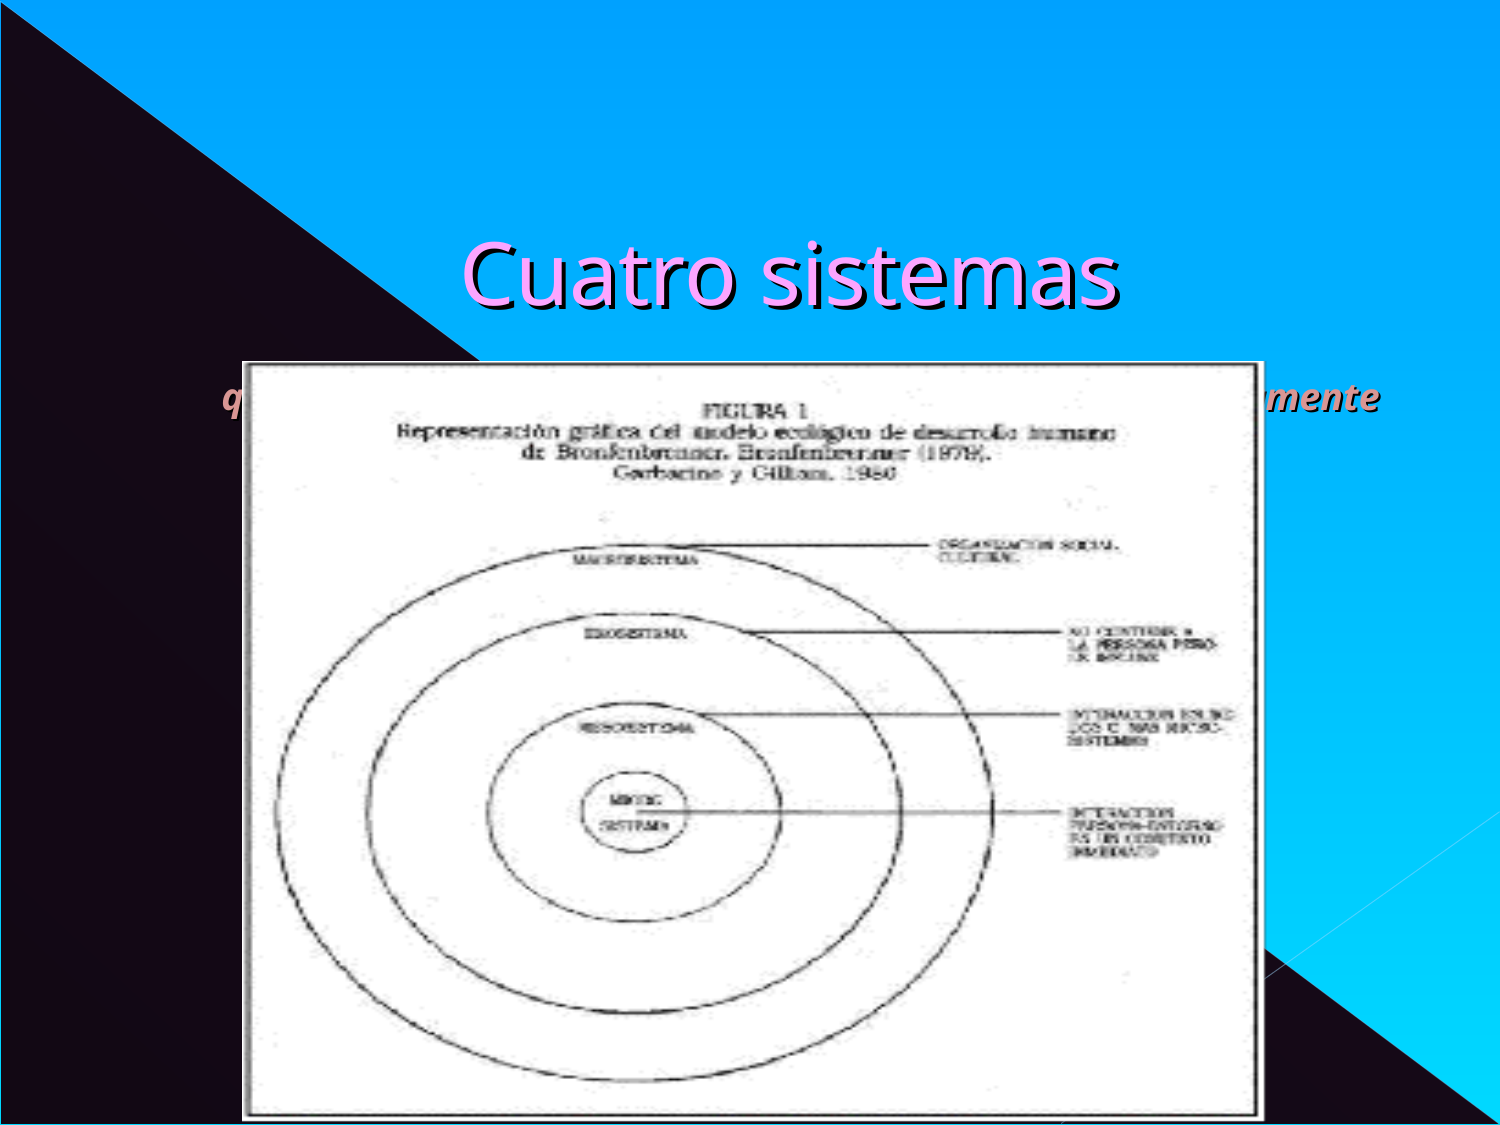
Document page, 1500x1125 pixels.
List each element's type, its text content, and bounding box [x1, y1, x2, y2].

title Cuatro sistemas que operarían en concierto para afectar directa o indirectamente sobre el desarrollo del niño. [75, 0, 1426, 315]
picture [242, 361, 1270, 1125]
